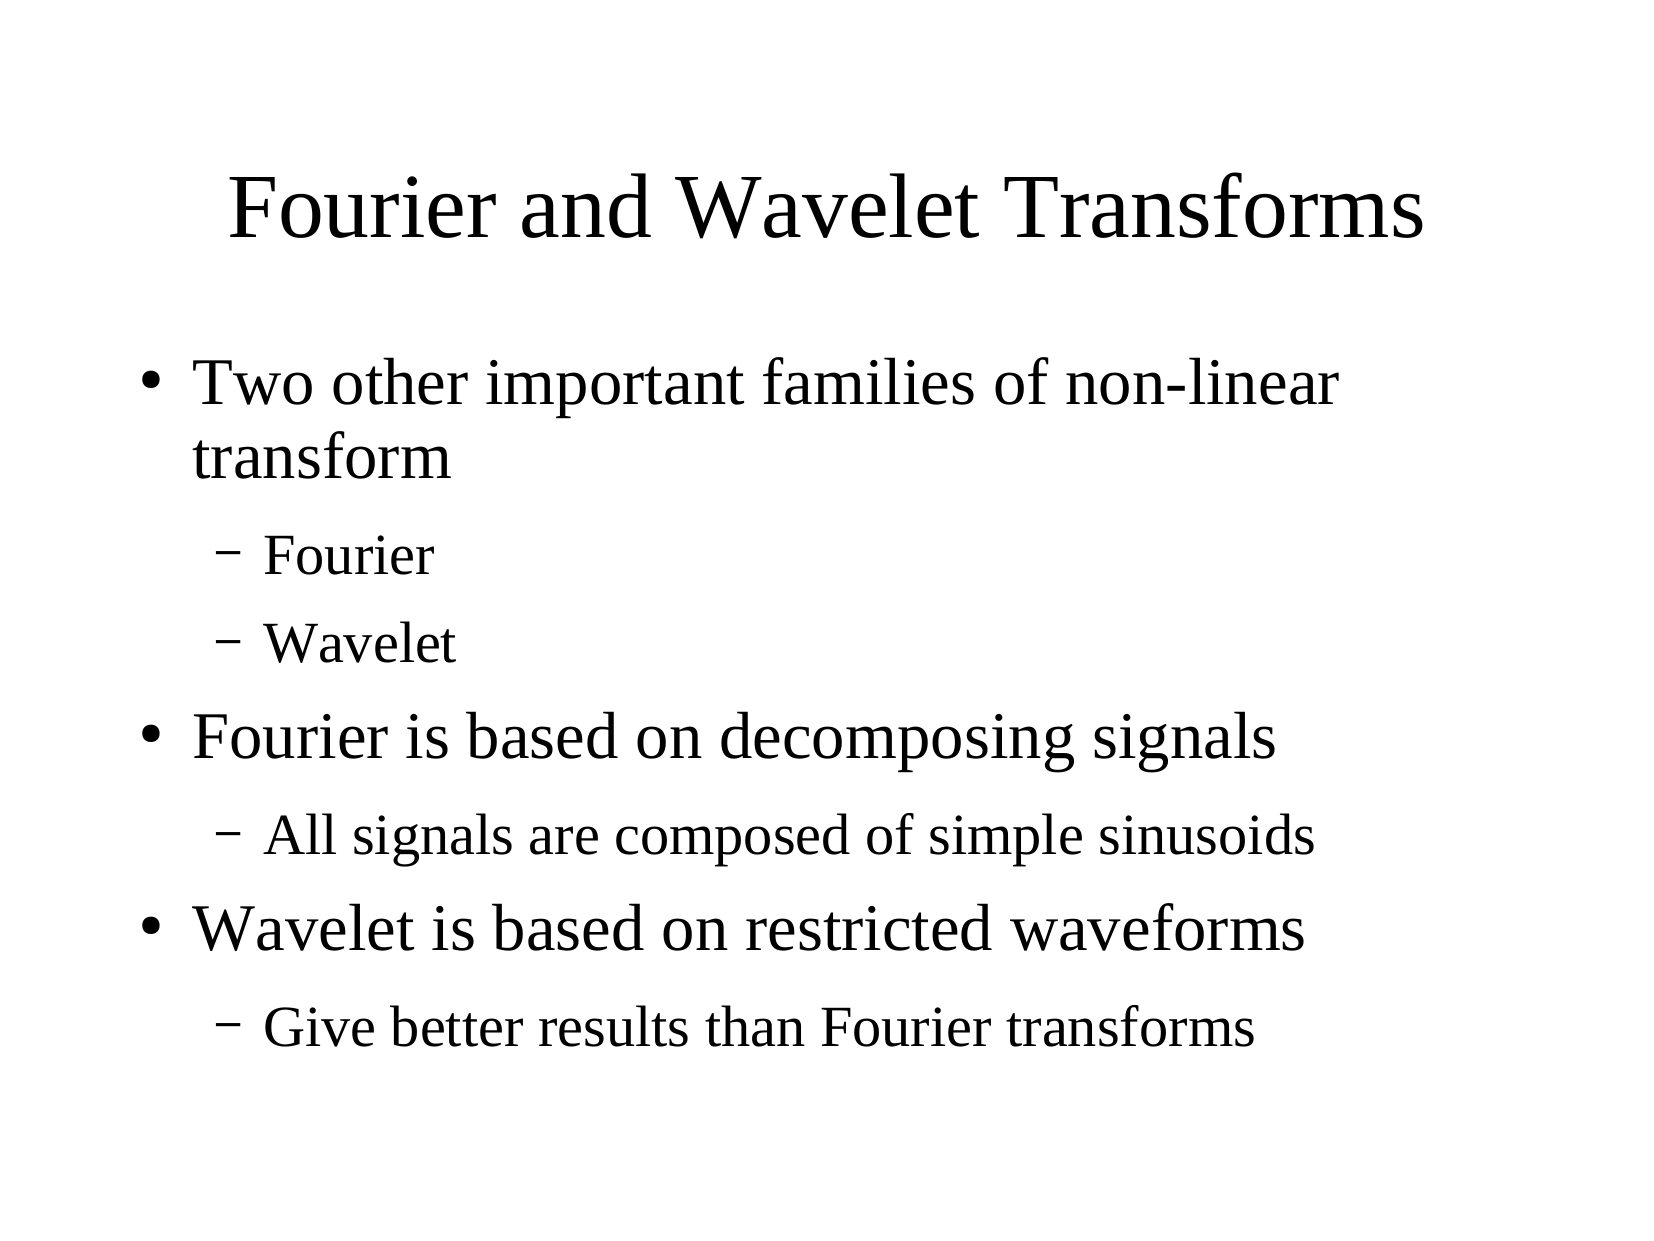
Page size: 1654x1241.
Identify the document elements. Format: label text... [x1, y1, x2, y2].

title Fourier and Wavelet Transforms [121, 102, 1534, 311]
list Two other important families of non-linear transform Fourier Wavelet Fourier is based on decomposing signals All signals are composed of simple sinusoids Wavelet is based on restricted waveforms Give better results than Fourier transforms [121, 344, 1534, 1127]
